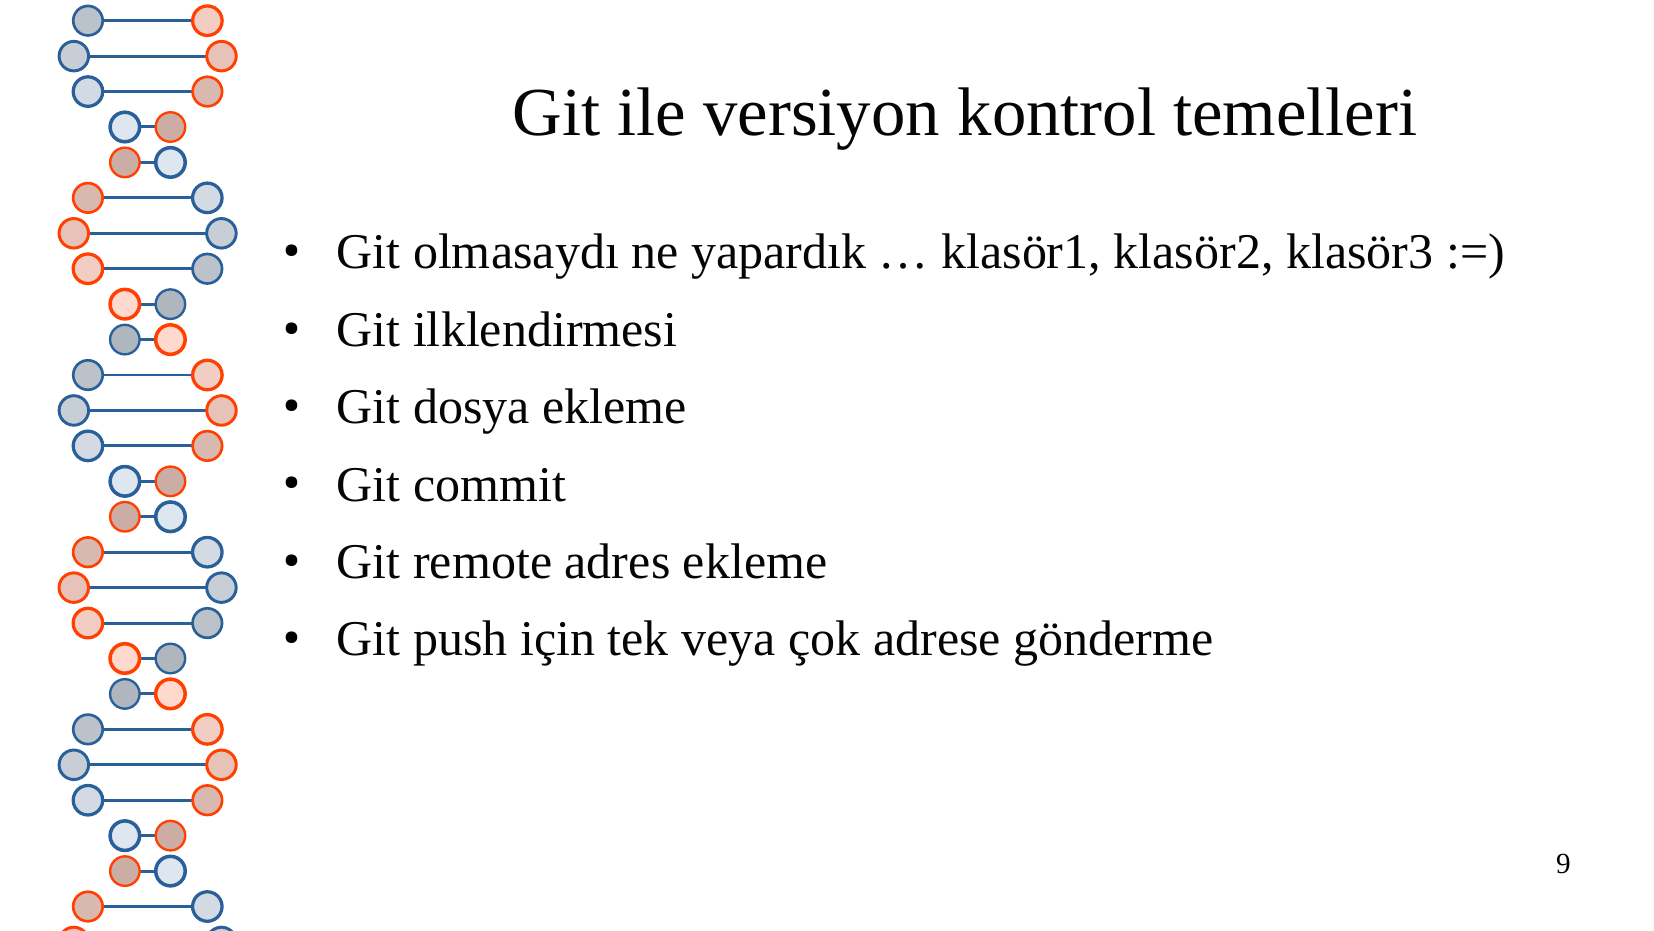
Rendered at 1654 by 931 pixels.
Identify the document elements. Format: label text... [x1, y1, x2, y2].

list Git olmasaydı ne yapardık … klasör1, klasör2, klasör3 :=) Git ilklendirmesi Git dosya ekleme Git commit Git remote adres ekleme Git push için tek veya çok adrese gönderme [265, 224, 1595, 764]
title Git ile versiyon kontrol temelleri [265, 35, 1595, 189]
